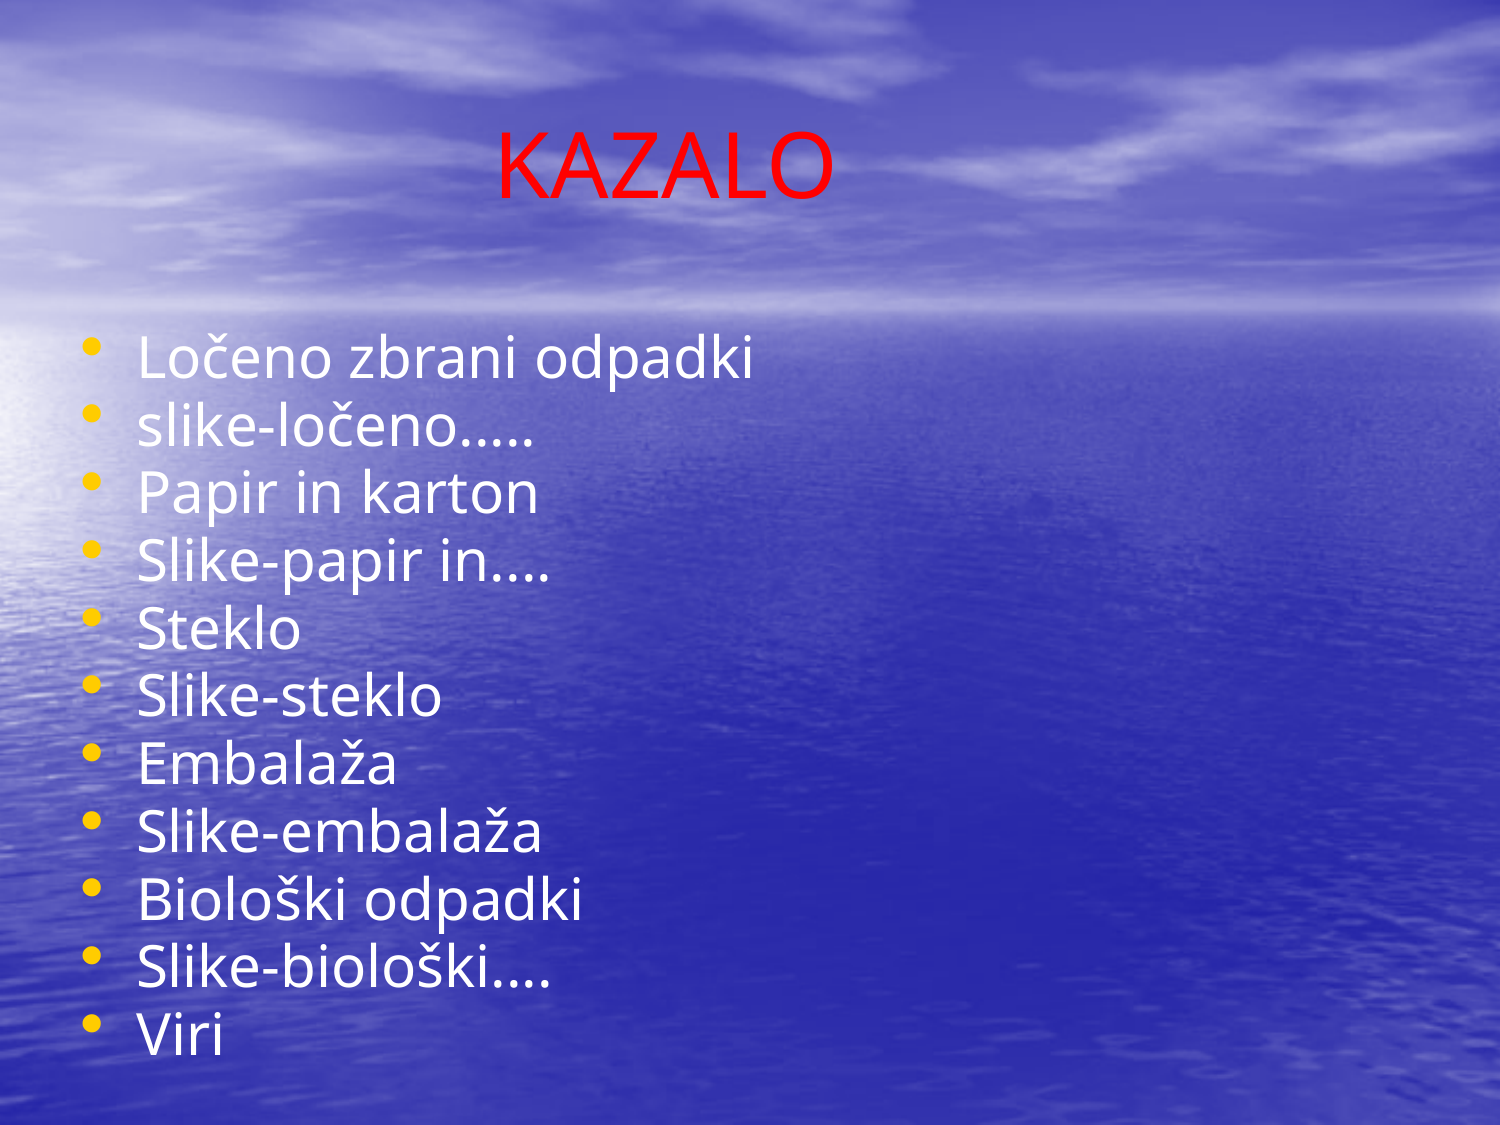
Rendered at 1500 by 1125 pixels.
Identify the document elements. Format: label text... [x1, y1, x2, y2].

list Ločeno zbrani odpadki slike-ločeno..... Papir in karton Slike-papir in.... Steklo Slike-steklo Embalaža Slike-embalaža Biološki odpadki Slike-biološki.... Viri [64, 326, 1415, 1125]
picture [0, 0, 1500, 1125]
title KAZALO [75, 47, 1425, 275]
